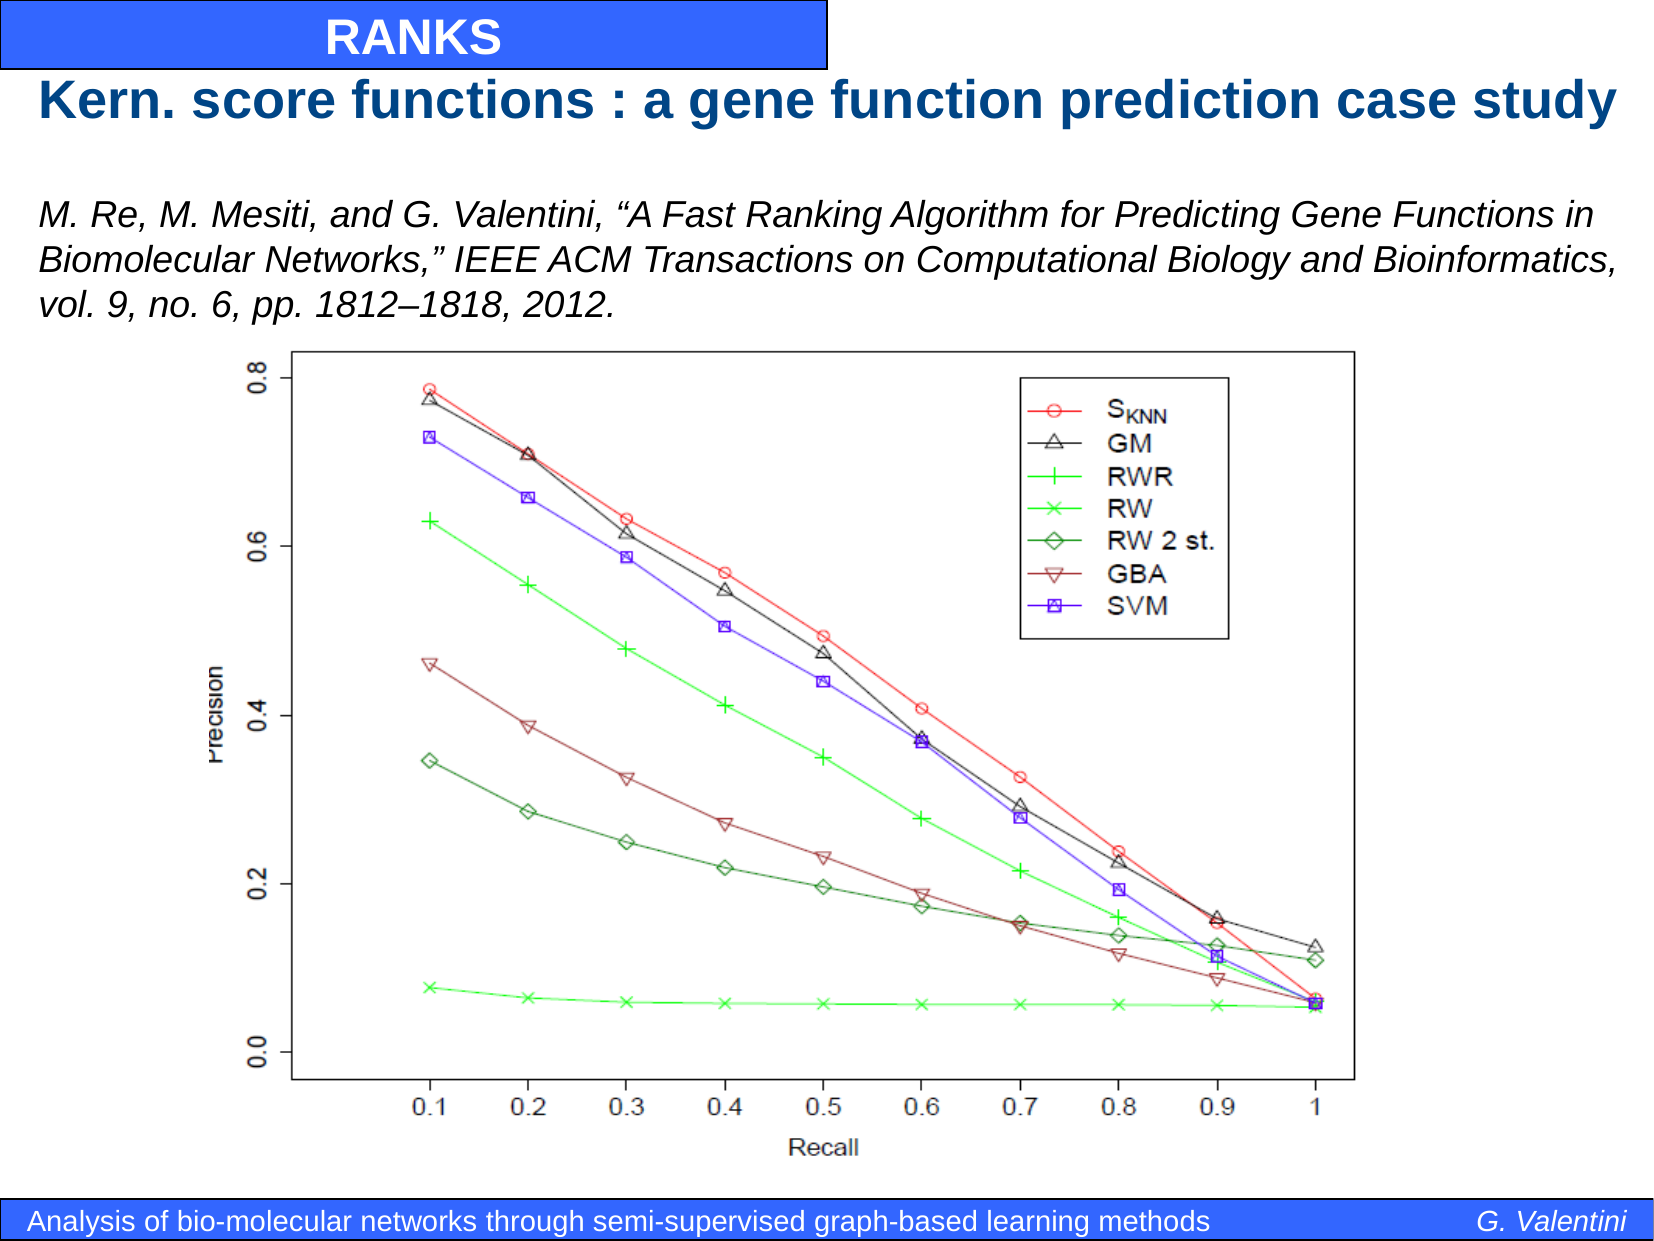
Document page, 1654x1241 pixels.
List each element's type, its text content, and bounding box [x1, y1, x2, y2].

picture [209, 302, 1441, 1182]
picture [485, 305, 497, 315]
picture [257, 302, 268, 315]
picture [216, 303, 227, 315]
text_box RANKS [0, 0, 827, 69]
picture [339, 305, 351, 315]
text_box Analysis of bio-molecular networks through semi-supervised graph-based learning methods G. Valentini [0, 1198, 1654, 1241]
text_box Kern. score functions : a gene function prediction case study M. Re, M. Mesiti, and G. Valentini, “A Fast Ranking Algorithm for Predicting Gene Functions in Biomolecular Networks,” IEEE ACM Transactions on Computational Biology and Bioinformatics, vol. 9, no. 6, pp. 1812–1818, 2012. [23, 57, 1642, 263]
picture [548, 302, 560, 315]
picture [278, 302, 289, 315]
picture [443, 305, 455, 315]
